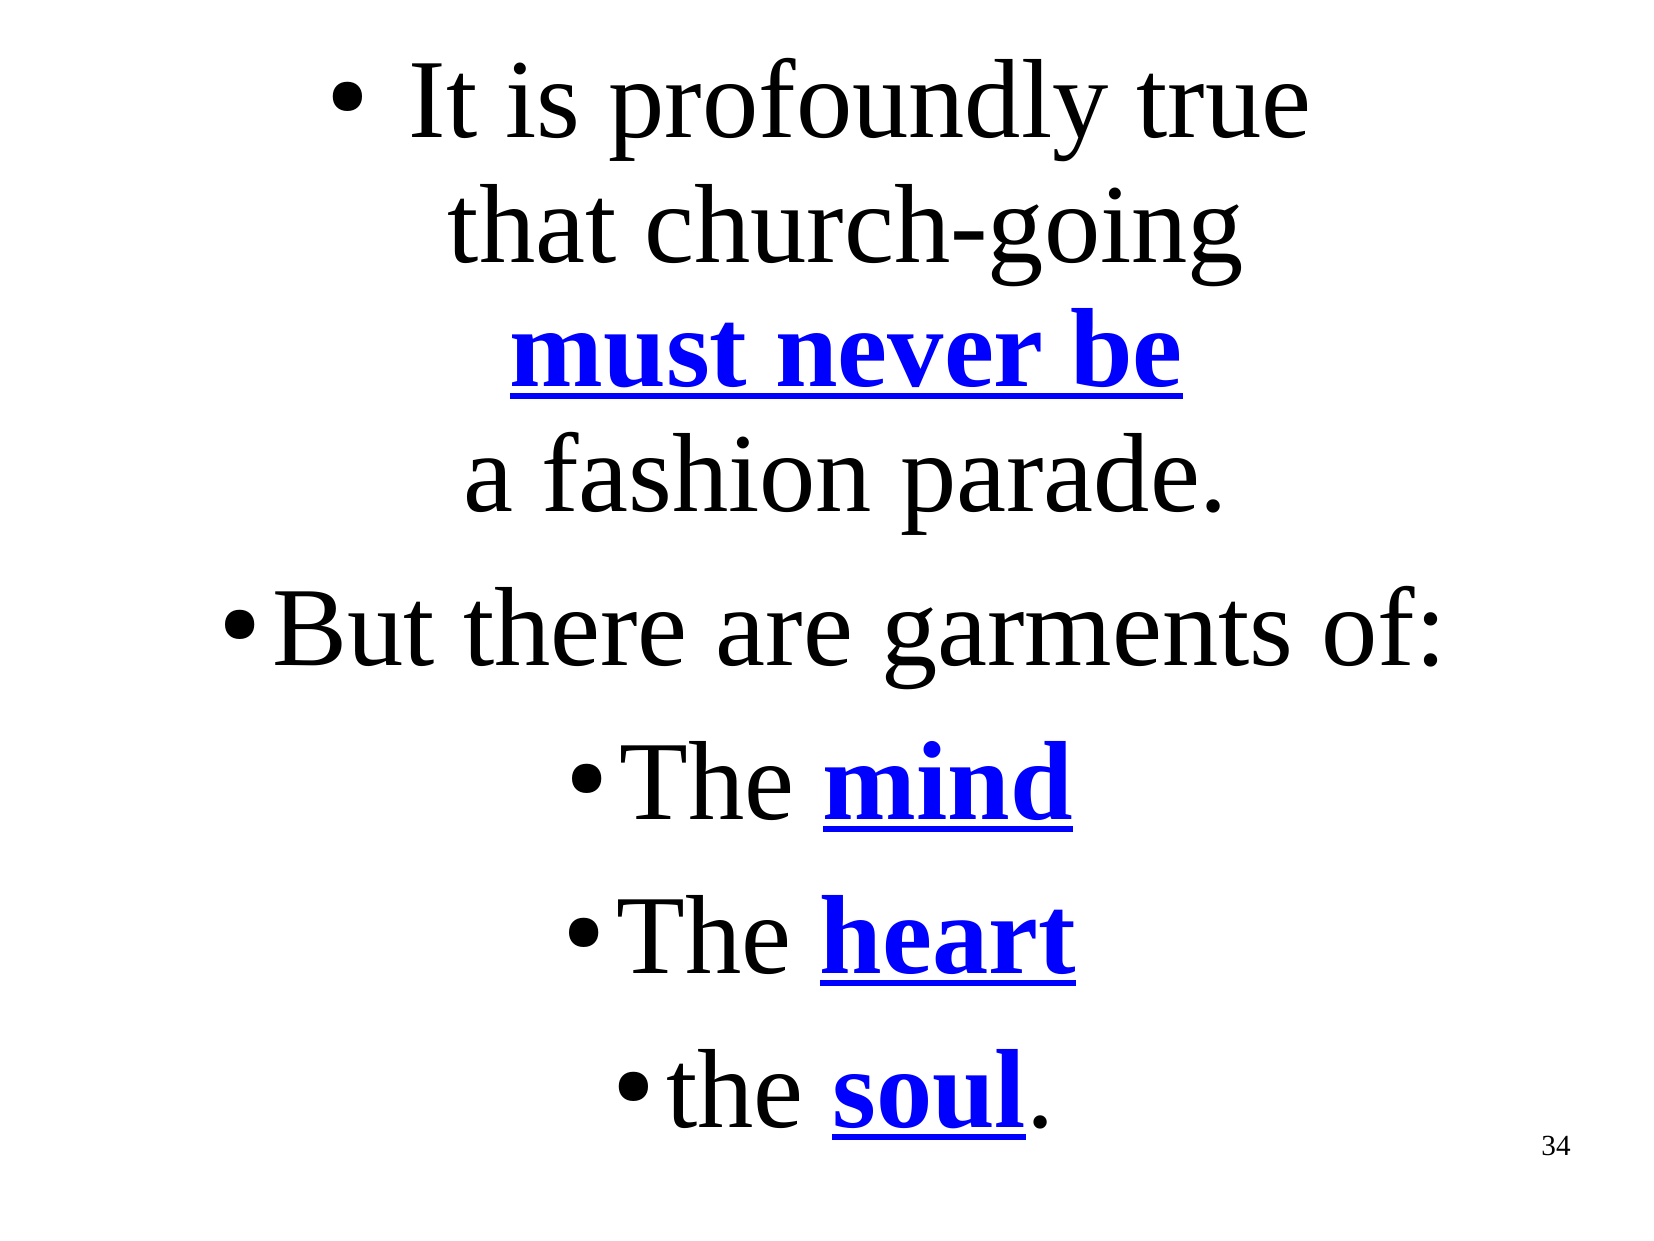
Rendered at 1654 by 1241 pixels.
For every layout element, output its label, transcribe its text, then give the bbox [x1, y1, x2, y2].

list It is profoundly true that church-going must never be a fashion parade. But there are garments of: The mind The heart the soul. [37, 37, 1613, 1201]
